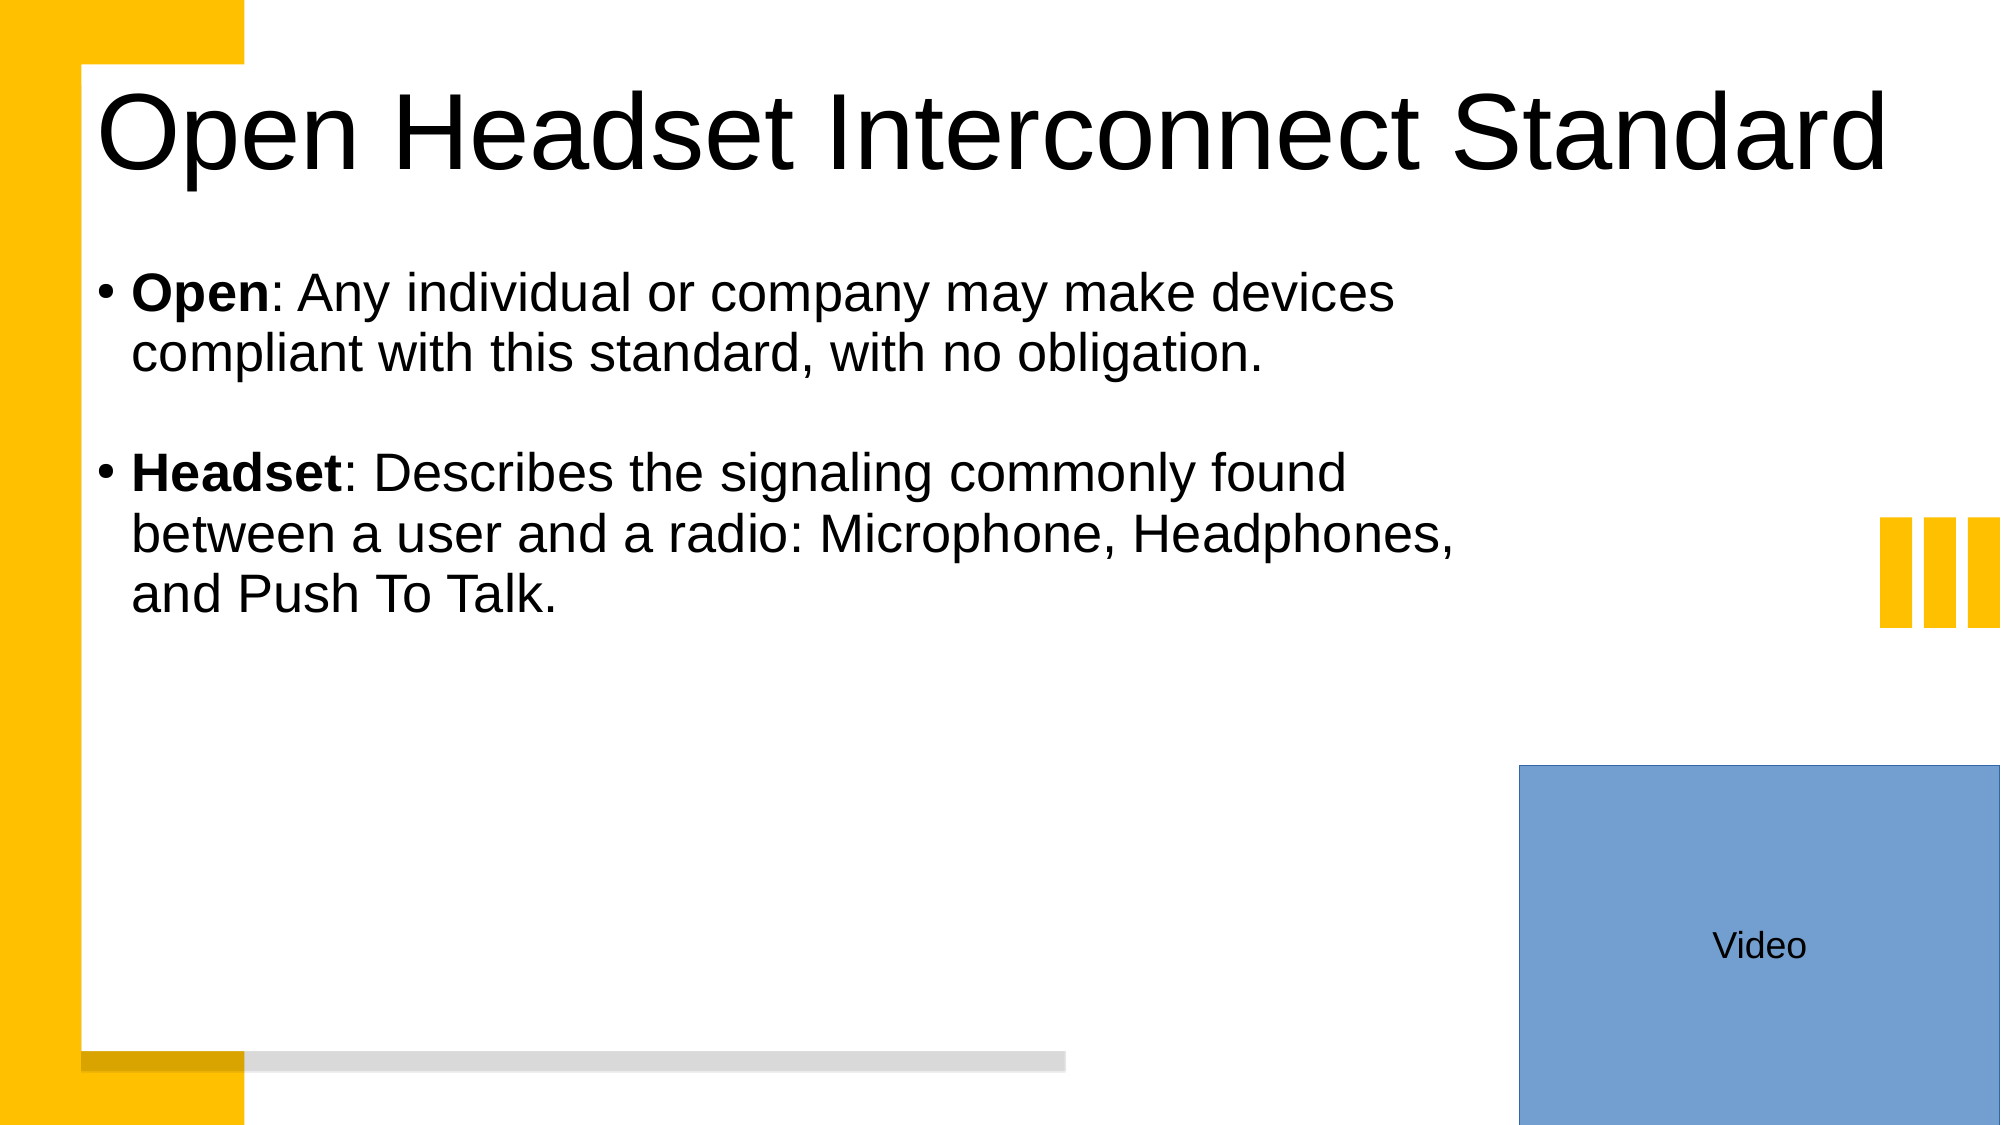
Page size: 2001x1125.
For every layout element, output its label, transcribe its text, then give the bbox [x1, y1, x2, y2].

text_box Open Headset Interconnect Standard [81, 64, 1921, 201]
text_box Open: Any individual or company may make devices compliant with this standard, with no obligation. Headset: Describes the signaling commonly found between a user and a radio: Microphone, Headphones, and Push To Talk. [81, 254, 1516, 1036]
text_box Video [1519, 765, 2000, 1125]
text_box [0, 0, 2000, 1125]
